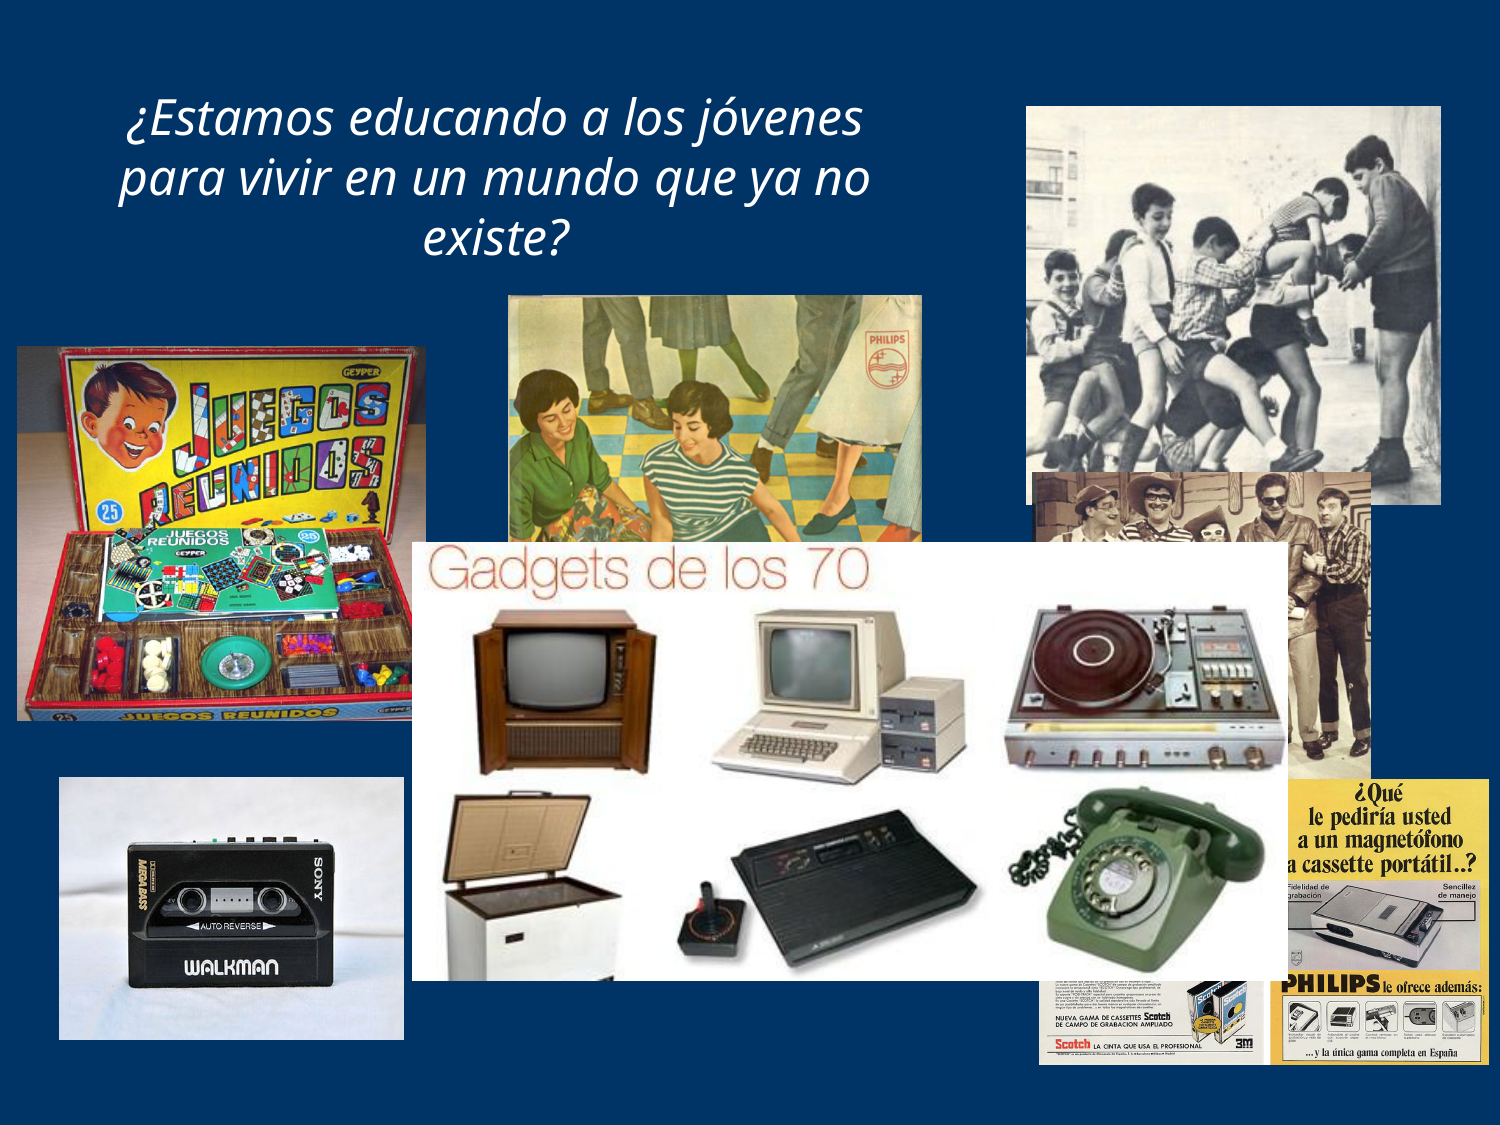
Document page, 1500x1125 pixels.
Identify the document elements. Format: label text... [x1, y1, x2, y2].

title ¿Estamos educando a los jóvenes para vivir en un mundo que ya no existe? [94, 94, 898, 258]
picture [59, 777, 404, 1040]
picture [17, 106, 1489, 1065]
